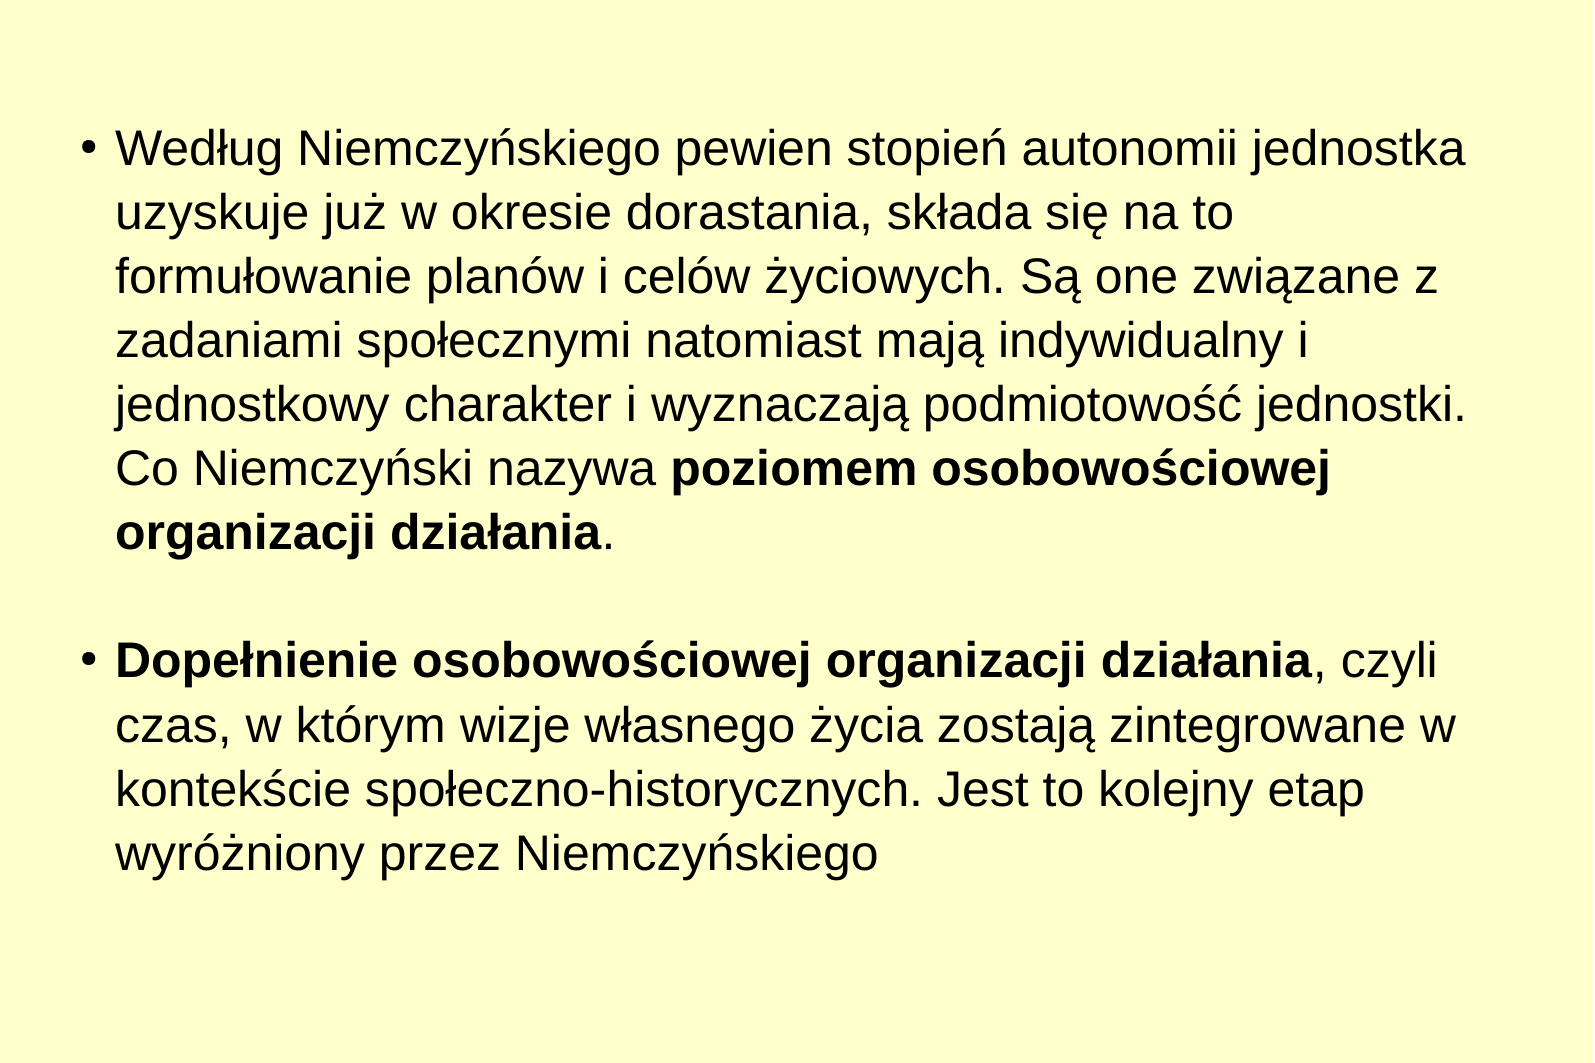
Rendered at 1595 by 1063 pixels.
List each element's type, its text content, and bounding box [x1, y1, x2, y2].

subtitle Według Niemczyńskiego pewien stopień autonomii jednostka uzyskuje już w okresie dorastania, składa się na to formułowanie planów i celów życiowych. Są one związane z zadaniami społecznymi natomiast mają indywidualny i jednostkowy charakter i wyznaczają podmiotowość jednostki. Co Niemczyński nazywa poziomem osobowościowej organizacji działania. Dopełnienie osobowościowej organizacji działania, czyli czas, w którym wizje własnego życia zostają zintegrowane w kontekście społeczno-historycznych. Jest to kolejny etap wyróżniony przez Niemczyńskiego [79, 42, 1515, 951]
